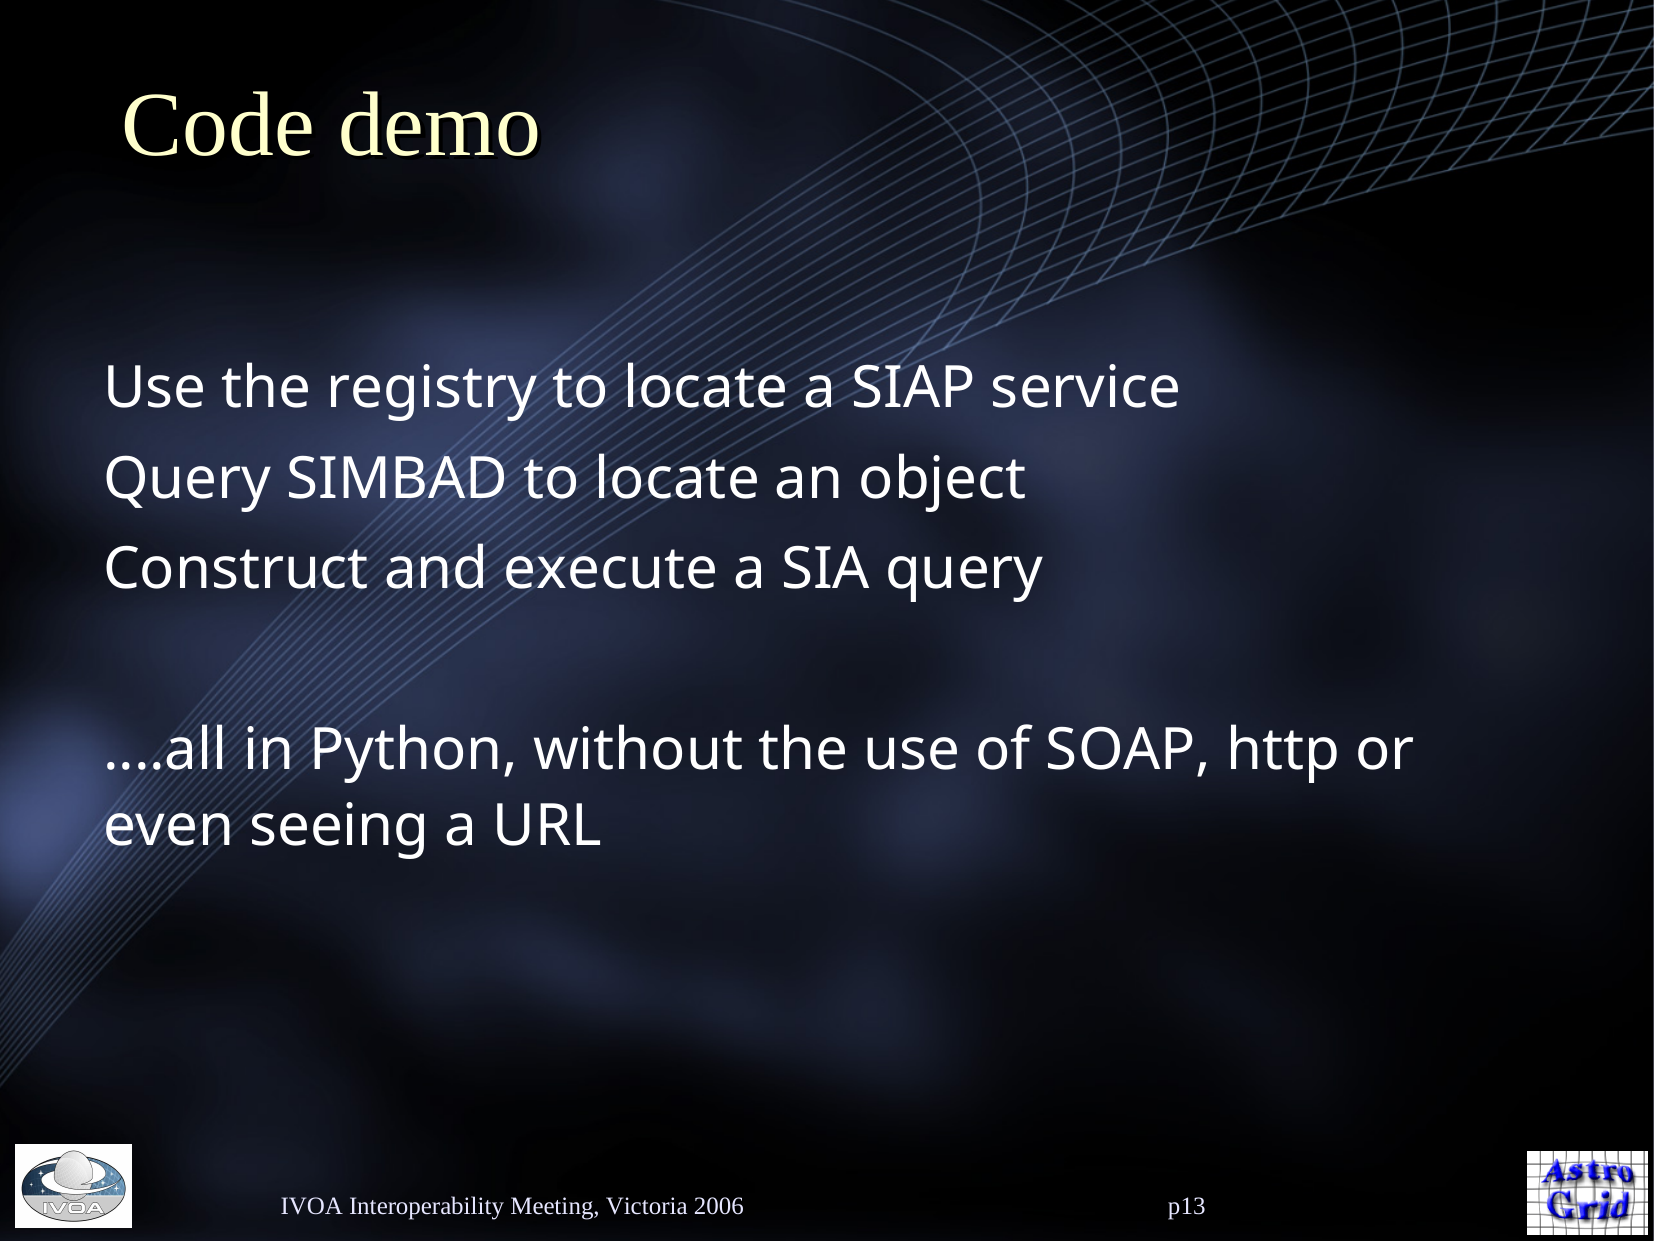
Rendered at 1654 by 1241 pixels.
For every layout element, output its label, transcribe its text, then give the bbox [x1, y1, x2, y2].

title Code demo [121, 71, 1534, 279]
subtitle Use the registry to locate a SIAP service Query SIMBAD to locate an object Construct and execute a SIA query ....all in Python, without the use of SOAP, http or even seeing a URL [103, 213, 1515, 995]
picture [0, 0, 1654, 1241]
